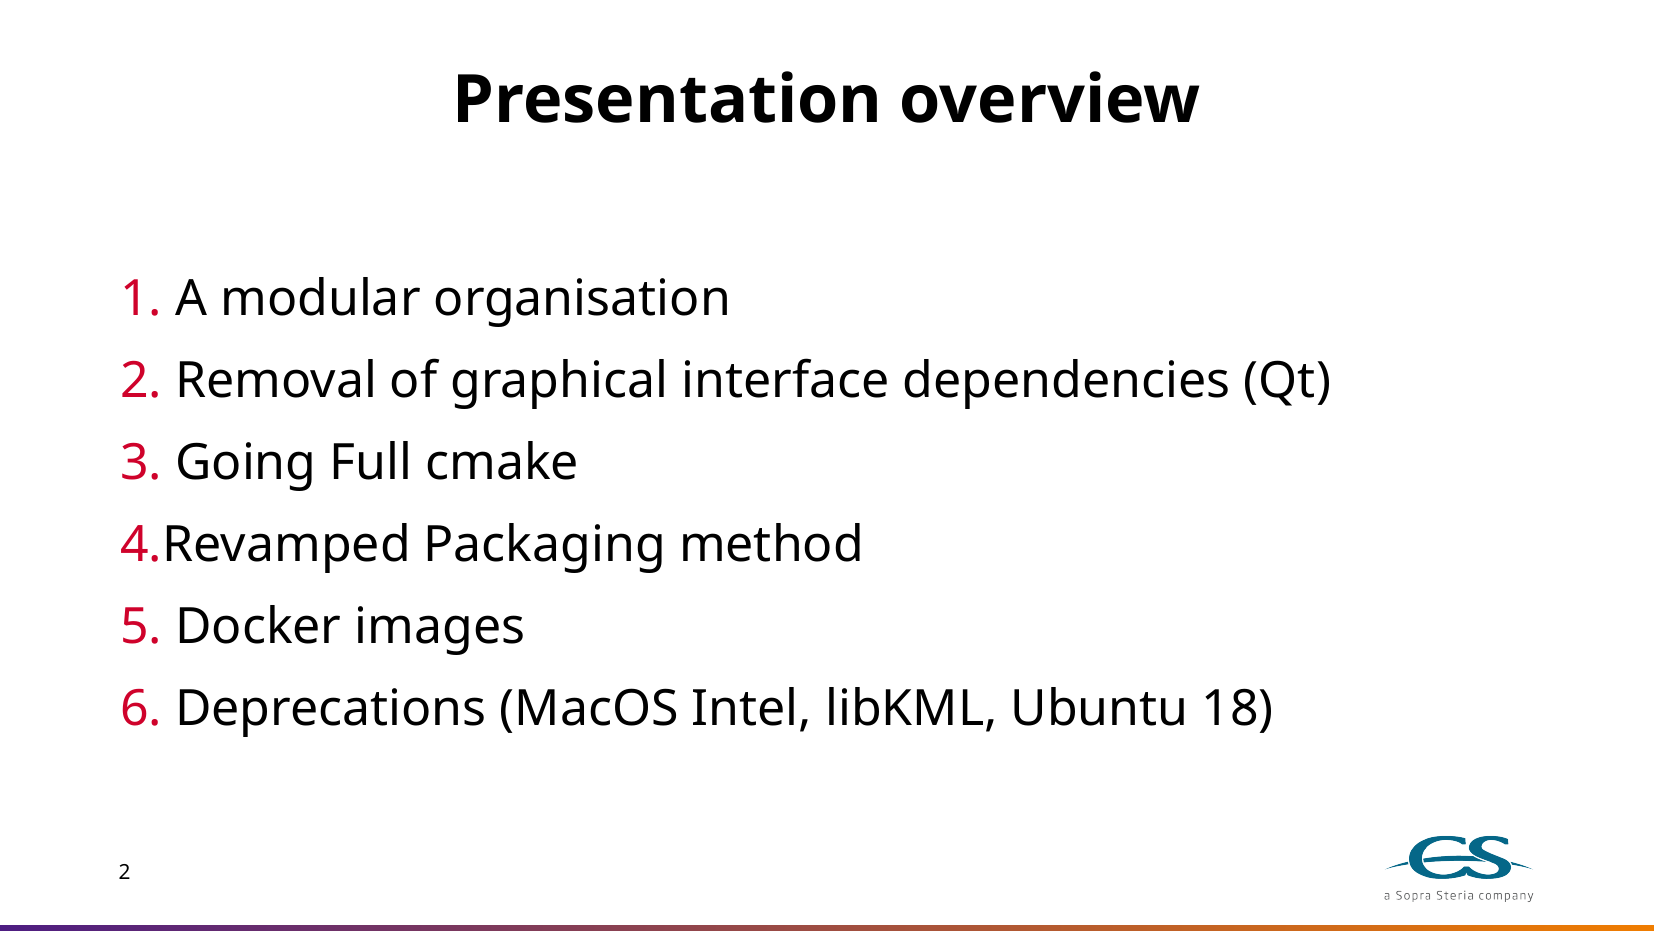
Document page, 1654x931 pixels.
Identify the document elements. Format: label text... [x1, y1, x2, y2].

title Presentation overview [59, 24, 1595, 168]
picture [1363, 814, 1555, 921]
list A modular organisation Removal of graphical interface dependencies (Qt) Going Full cmake Revamped Packaging method Docker images Deprecations (MacOS Intel, libKML, Ubuntu 18) [120, 265, 1536, 443]
